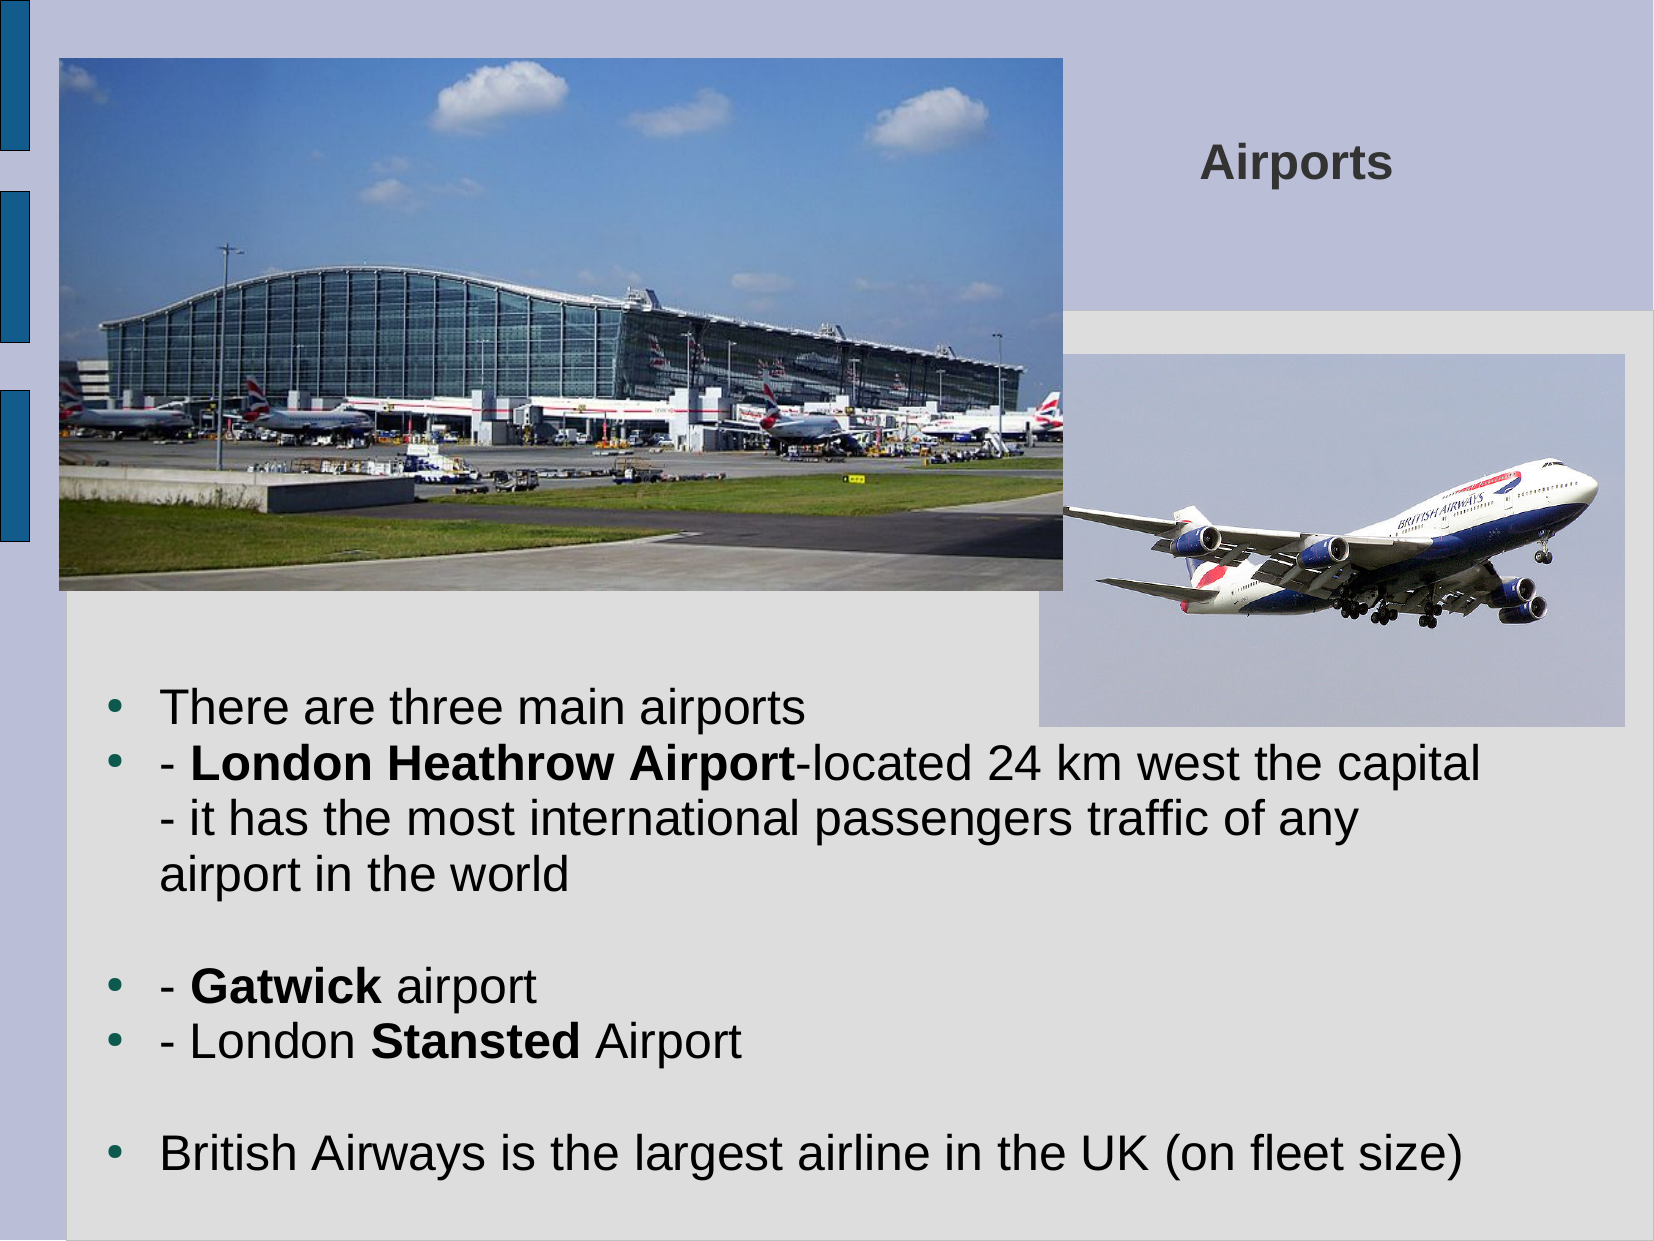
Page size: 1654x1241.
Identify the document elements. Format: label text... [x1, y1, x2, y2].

picture [59, 58, 1625, 727]
list There are three main airports - London Heathrow Airport-located 24 km west the capital - it has the most international passengers traffic of any airport in the world - Gatwick airport - London Stansted Airport British Airways is the largest airline in the UK (on fleet size) [88, 679, 1501, 1241]
title Airports [590, 58, 1654, 266]
